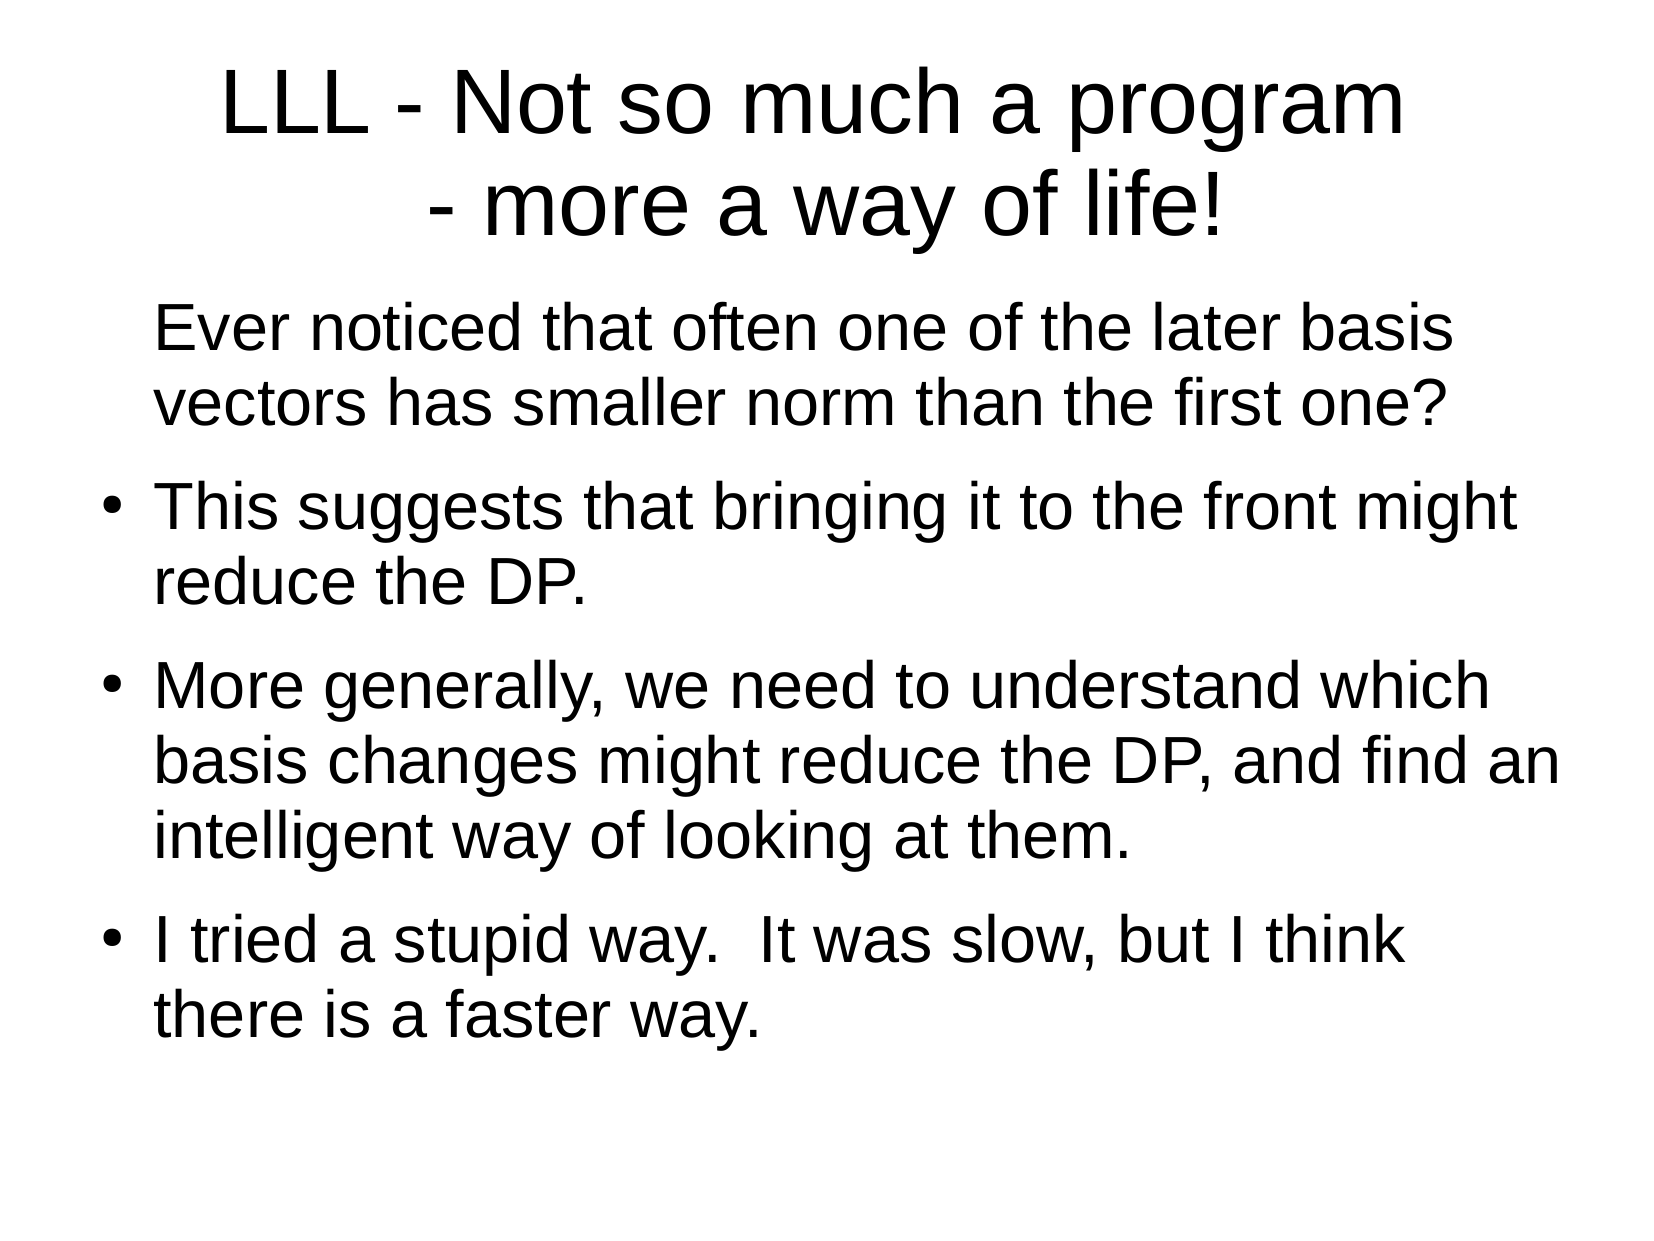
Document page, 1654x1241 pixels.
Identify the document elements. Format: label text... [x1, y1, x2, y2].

title LLL - Not so much a program - more a way of life! [82, 49, 1571, 257]
list Ever noticed that often one of the later basis vectors has smaller norm than the first one? This suggests that bringing it to the front might reduce the DP. More generally, we need to understand which basis changes might reduce the DP, and find an intelligent way of looking at them. I tried a stupid way. It was slow, but I think there is a faster way. [82, 290, 1571, 1109]
